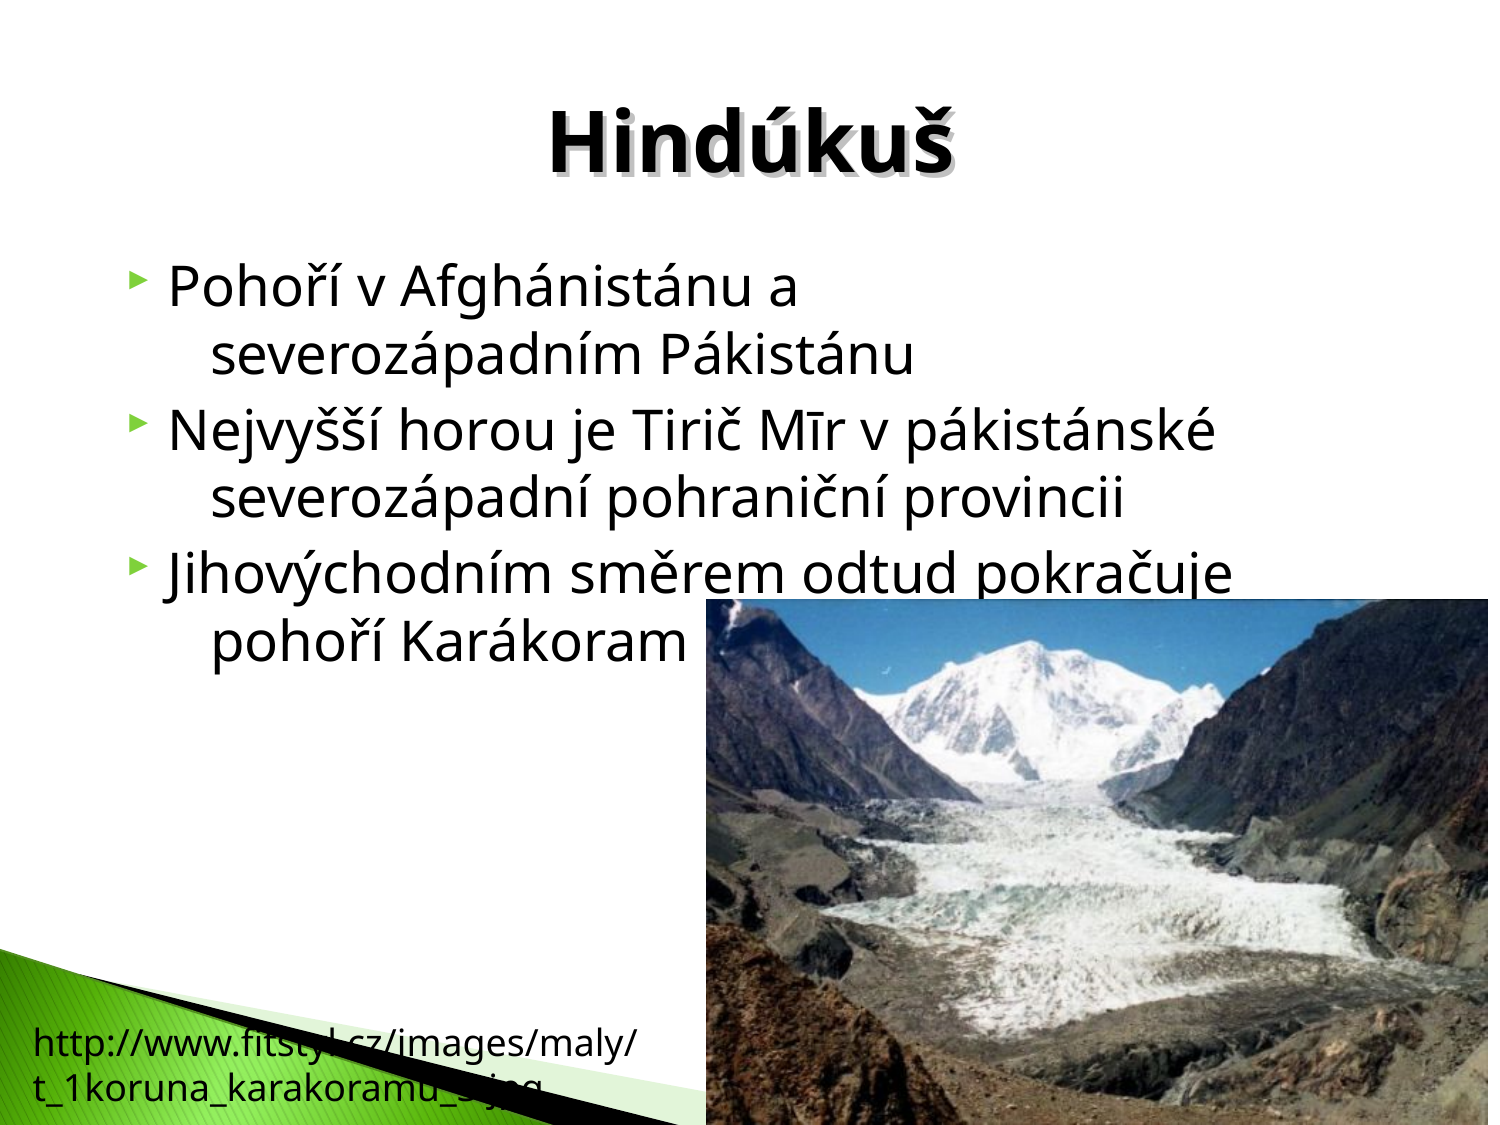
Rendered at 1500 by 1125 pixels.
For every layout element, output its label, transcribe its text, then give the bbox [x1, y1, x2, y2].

title Hindúkuš [75, 45, 1426, 233]
text_box http://www.fitstyl.cz/images/maly/t_1koruna_karakoramu_3.jpg [18, 1011, 768, 1116]
picture [706, 599, 1488, 1125]
list Pohoří v Afghánistánu a severozápadním Pákistánu Nejvyšší horou je Tirič Mīr v pákistánské severozápadní pohraniční provincii Jihovýchodním směrem odtud pokračuje pohoří Karákoram [75, 243, 1426, 986]
